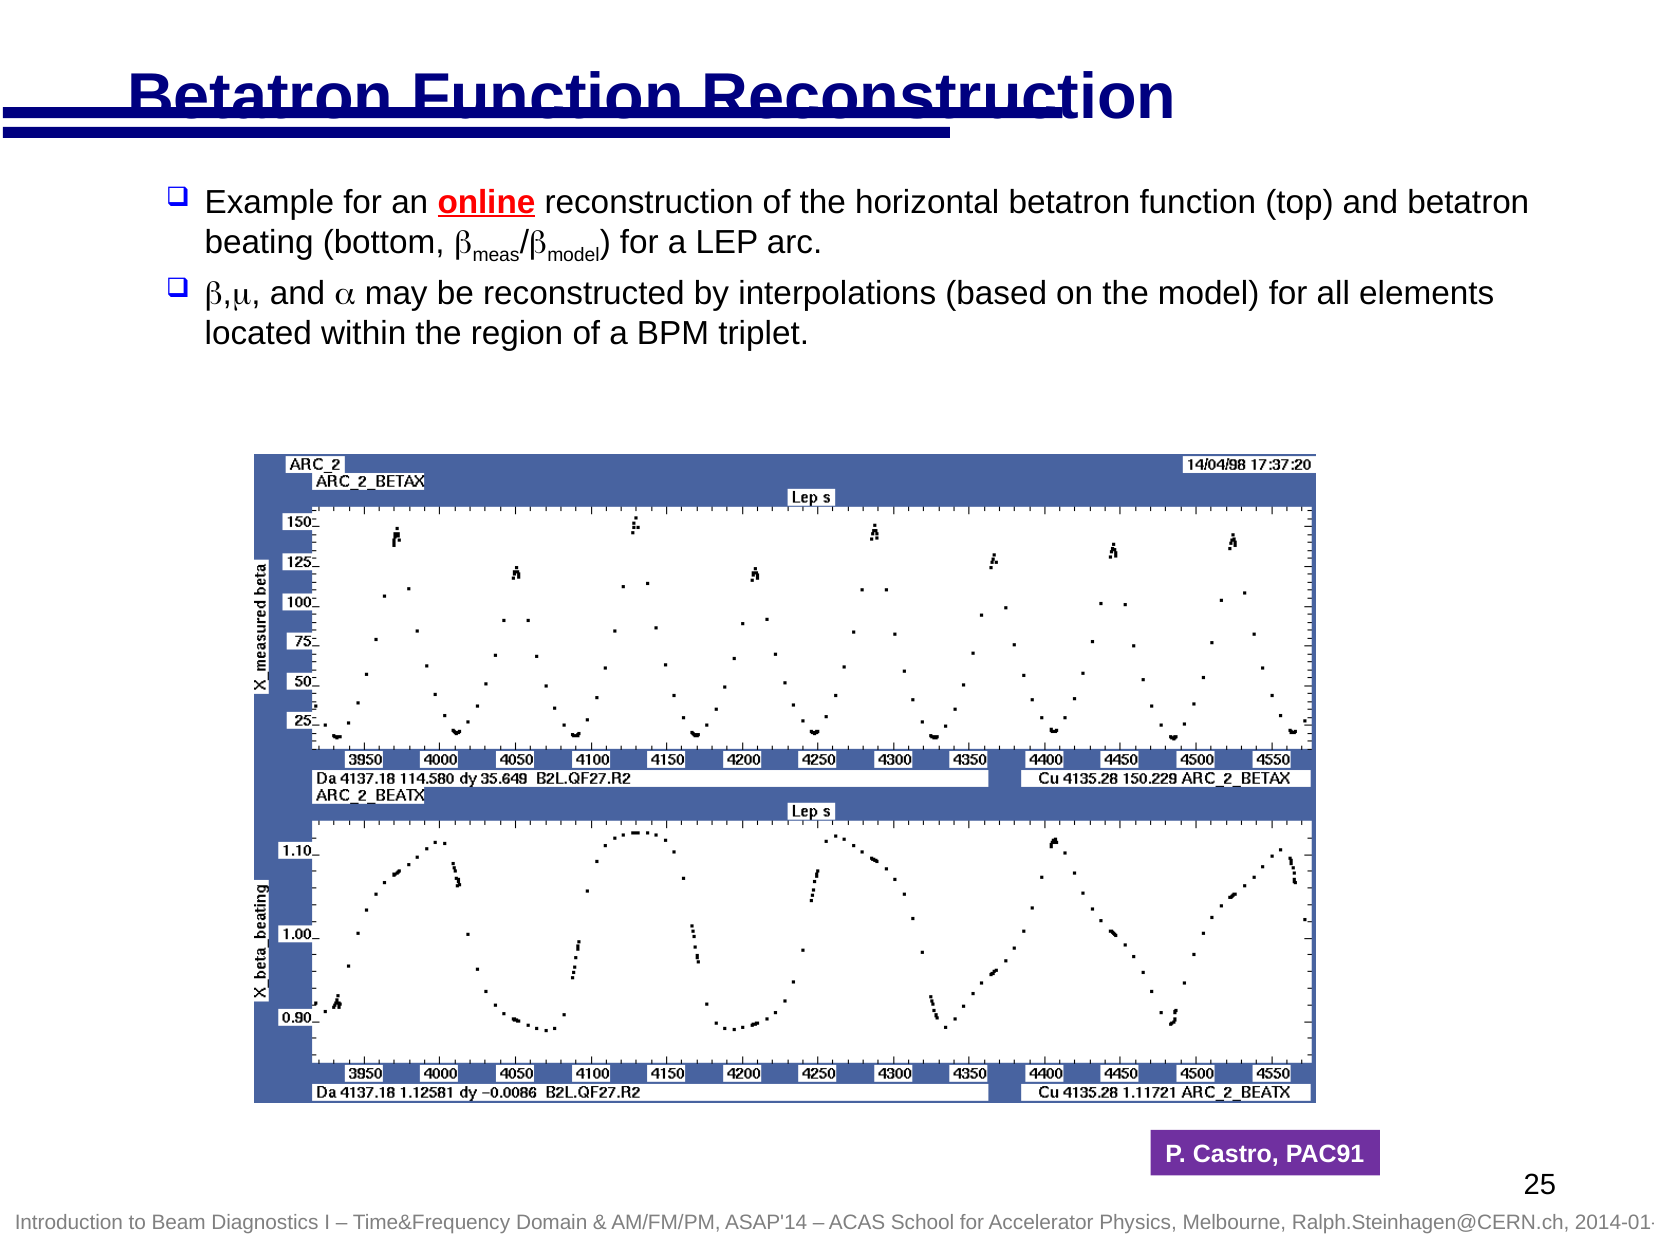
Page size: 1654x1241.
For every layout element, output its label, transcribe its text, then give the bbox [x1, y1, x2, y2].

text_box Example for an online reconstruction of the horizontal betatron function (top) and betatron beating (bottom, meas/model) for a LEP arc. ,, and  may be reconstructed by interpolations (based on the model) for all elements located within the region of a BPM triplet. [151, 172, 1571, 406]
title Betatron Function Reconstruction [89, 27, 1564, 157]
text_box <number> [1185, 1157, 1571, 1216]
picture [254, 454, 1316, 1103]
text_box P. Castro, PAC91 [1150, 1129, 1380, 1176]
